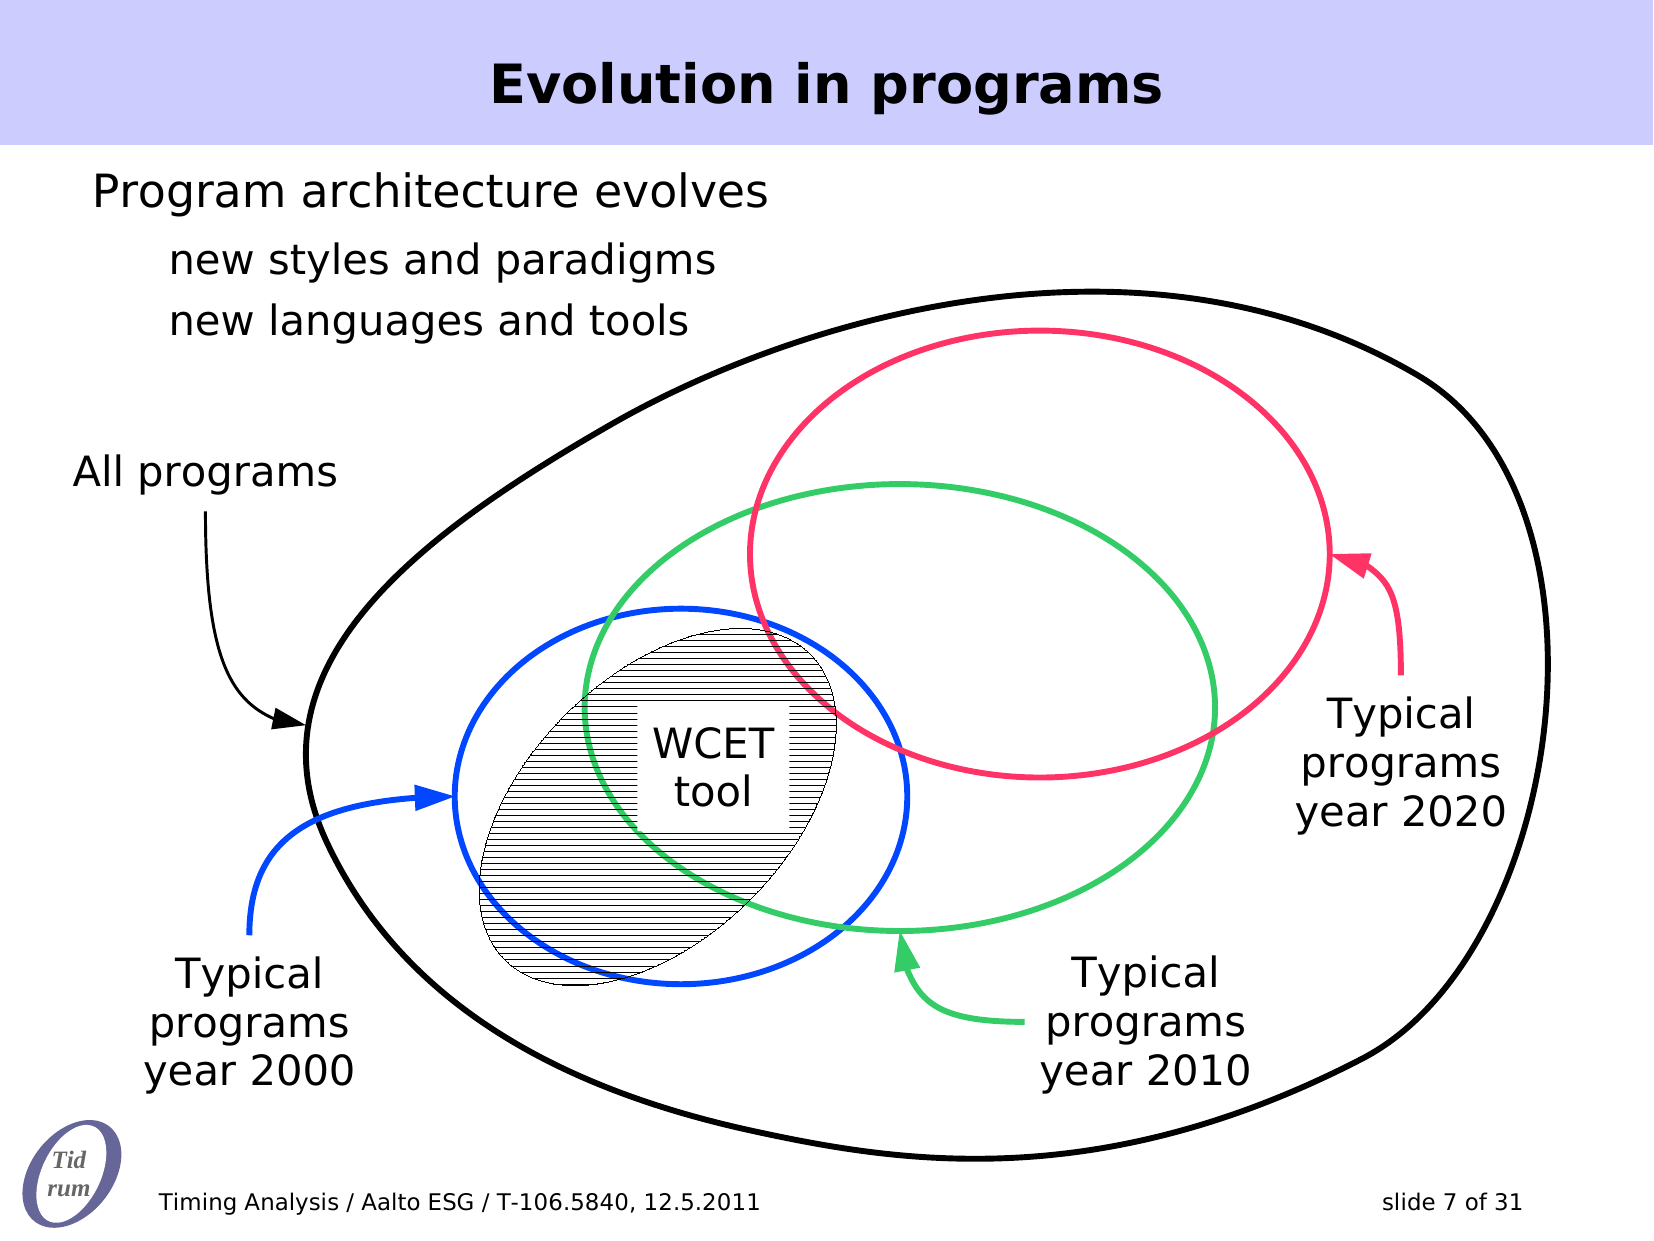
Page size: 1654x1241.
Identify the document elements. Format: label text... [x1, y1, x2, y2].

list Program architecture evolves new styles and paradigms new languages and tools [801, 295, 1348, 345]
text_box Typical programs year 2010 [1024, 934, 1267, 1110]
text_box Typical programs year 2000 [128, 935, 371, 1111]
list Program architecture evolves new styles and paradigms new languages and tools [953, 334, 1127, 345]
list Program architecture evolves new styles and paradigms new languages and tools [74, 164, 1486, 345]
text_box Typical programs year 2020 [1279, 675, 1522, 851]
text_box [479, 628, 837, 986]
text_box All programs [57, 433, 354, 512]
title Evolution in programs [121, 43, 1533, 126]
text_box WCET tool [637, 704, 790, 832]
